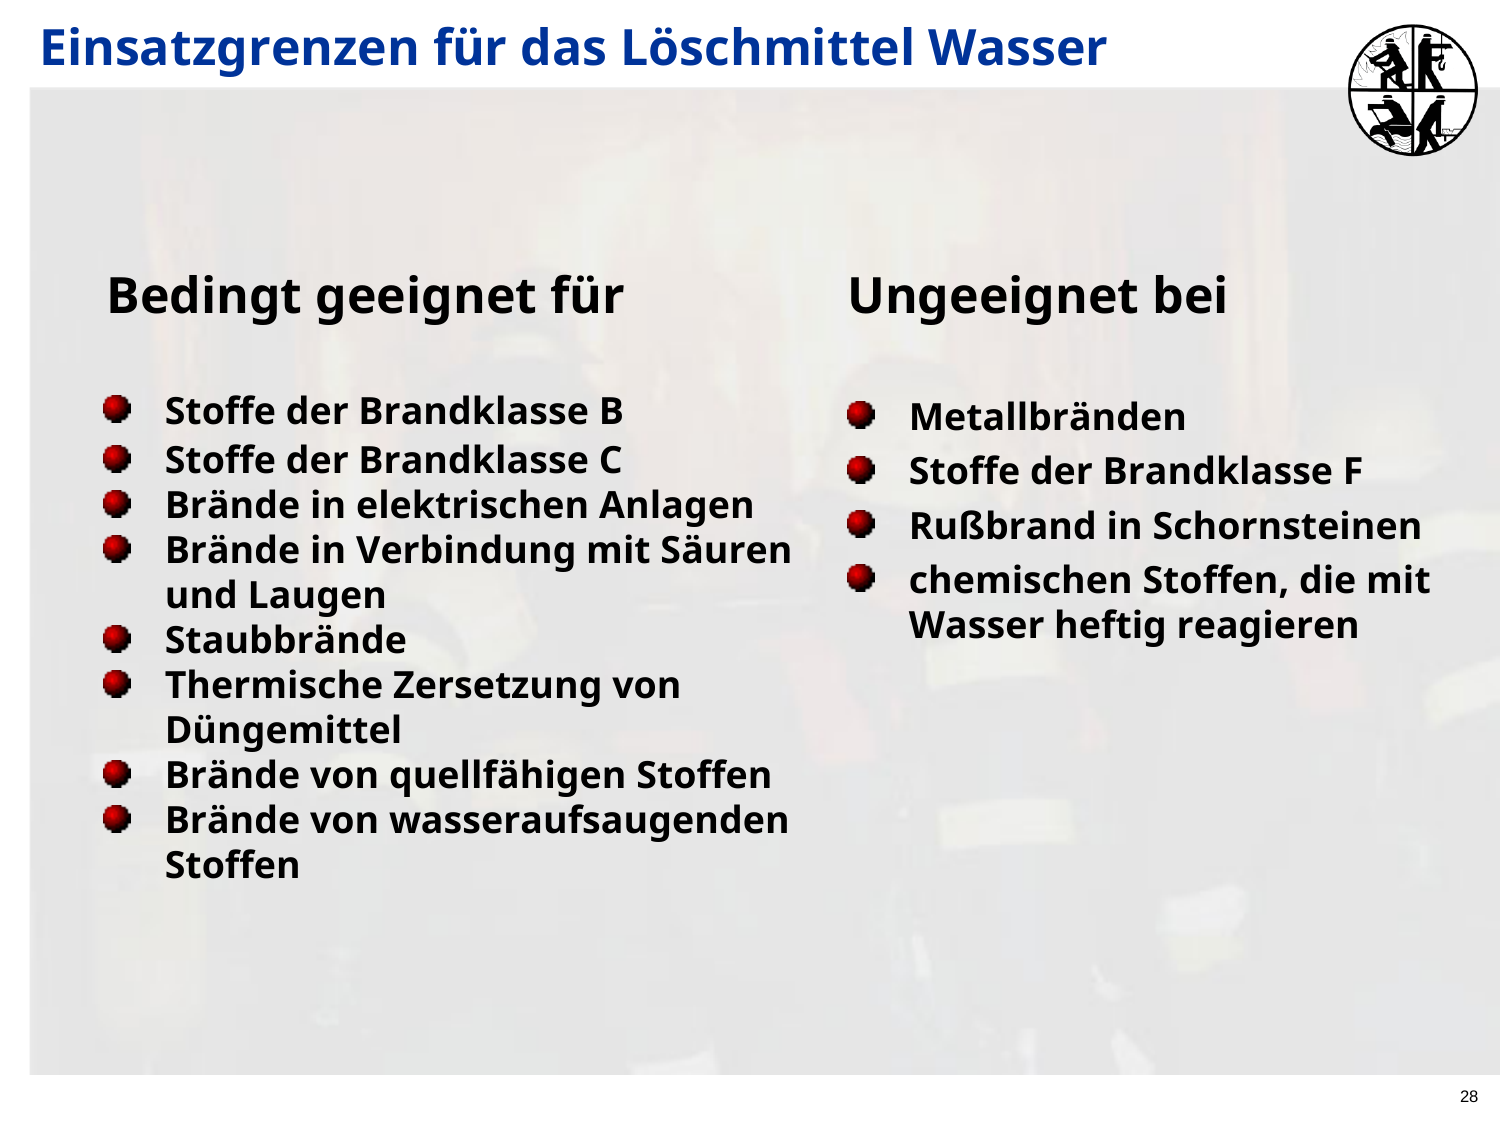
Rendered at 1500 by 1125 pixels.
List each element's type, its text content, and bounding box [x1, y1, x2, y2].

text_box <Foliennummer> [1180, 1078, 1494, 1118]
text_box Stoffe der Brandklasse B Stoffe der Brandklasse C Brände in elektrischen Anlagen Brände in Verbindung mit Säuren und Laugen Staubbrände Thermische Zersetzung von Düngemittel Brände von quellfähigen Stoffen Brände von wasseraufsaugenden Stoffen [88, 378, 818, 895]
title Einsatzgrenzen für das Löschmittel Wasser [39, 15, 1294, 78]
picture [31, 20, 1500, 1075]
text_box Ungeeignet bei [832, 255, 1258, 331]
text_box Metallbränden Stoffe der Brandklasse F Rußbrand in Schornsteinen chemischen Stoffen, die mit Wasser heftig reagieren [832, 385, 1465, 654]
text_box Bedingt geeignet für [91, 255, 641, 331]
